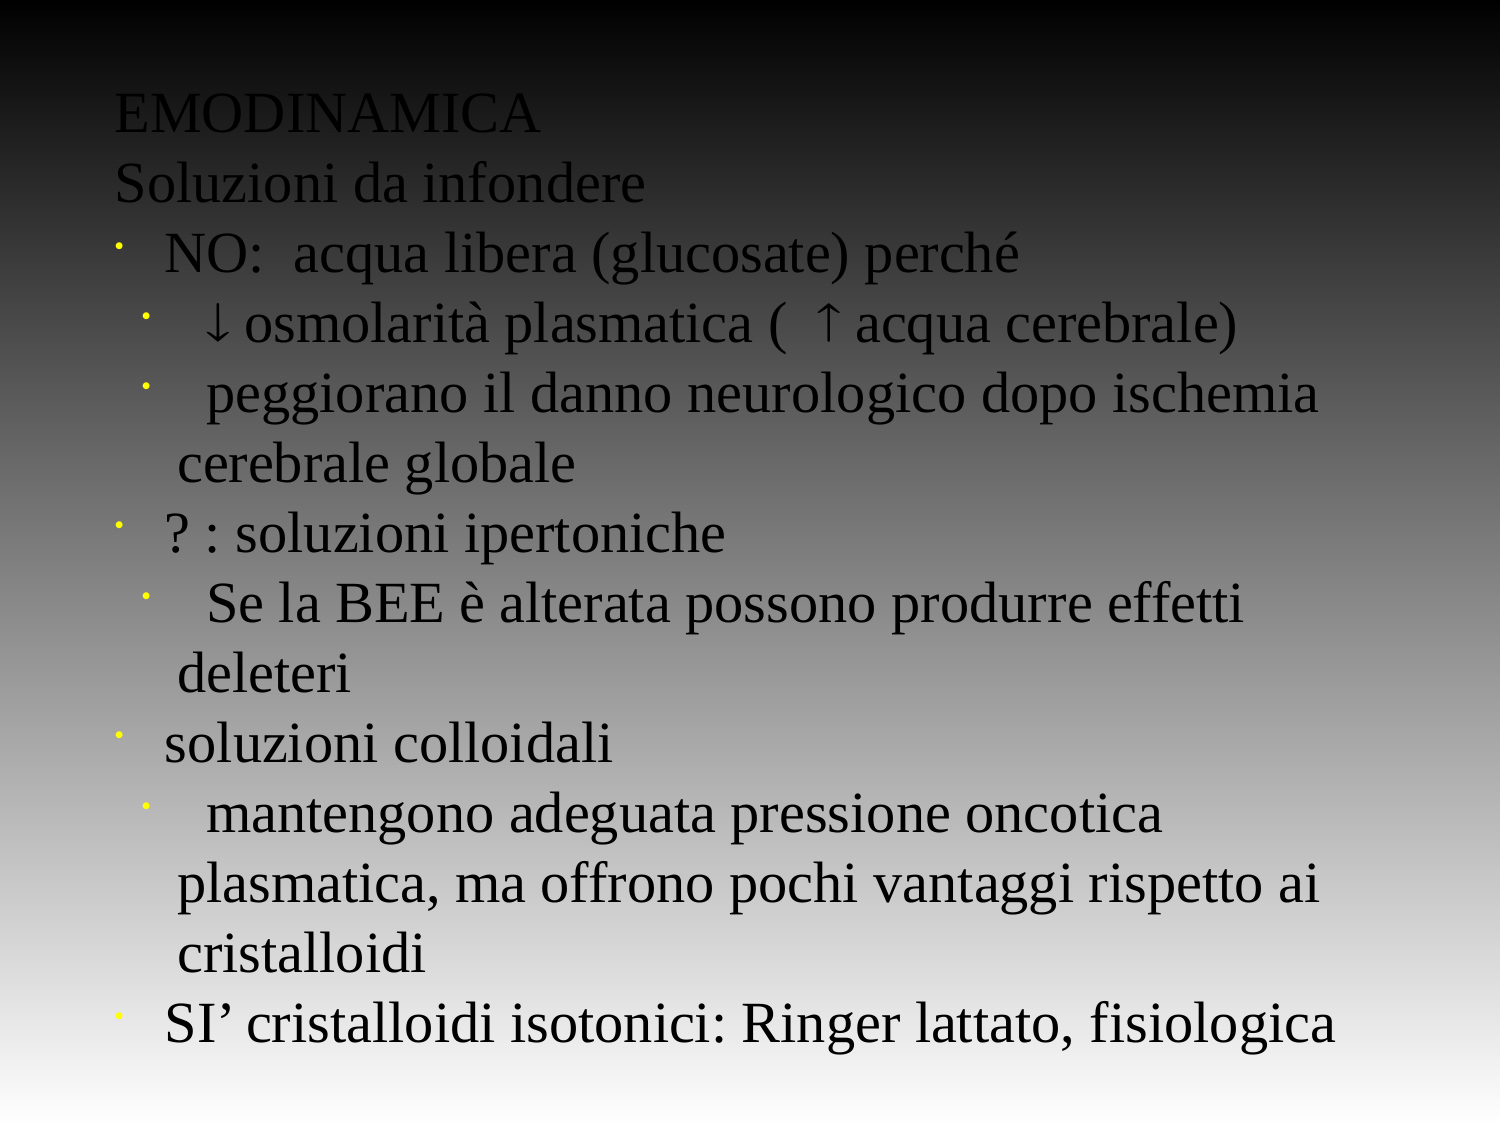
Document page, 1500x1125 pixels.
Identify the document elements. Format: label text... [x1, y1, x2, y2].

text_box EMODINAMICA Soluzioni da infondere NO: acqua libera (glucosate) perché  osmolarità plasmatica (  acqua cerebrale) peggiorano il danno neurologico dopo ischemia cerebrale globale ? : soluzioni ipertoniche Se la BEE è alterata possono produrre effetti deleteri soluzioni colloidali mantengono adeguata pressione oncotica plasmatica, ma offrono pochi vantaggi rispetto ai cristalloidi SI’ cristalloidi isotonici: Ringer lattato, fisiologica [99, 66, 1400, 1062]
